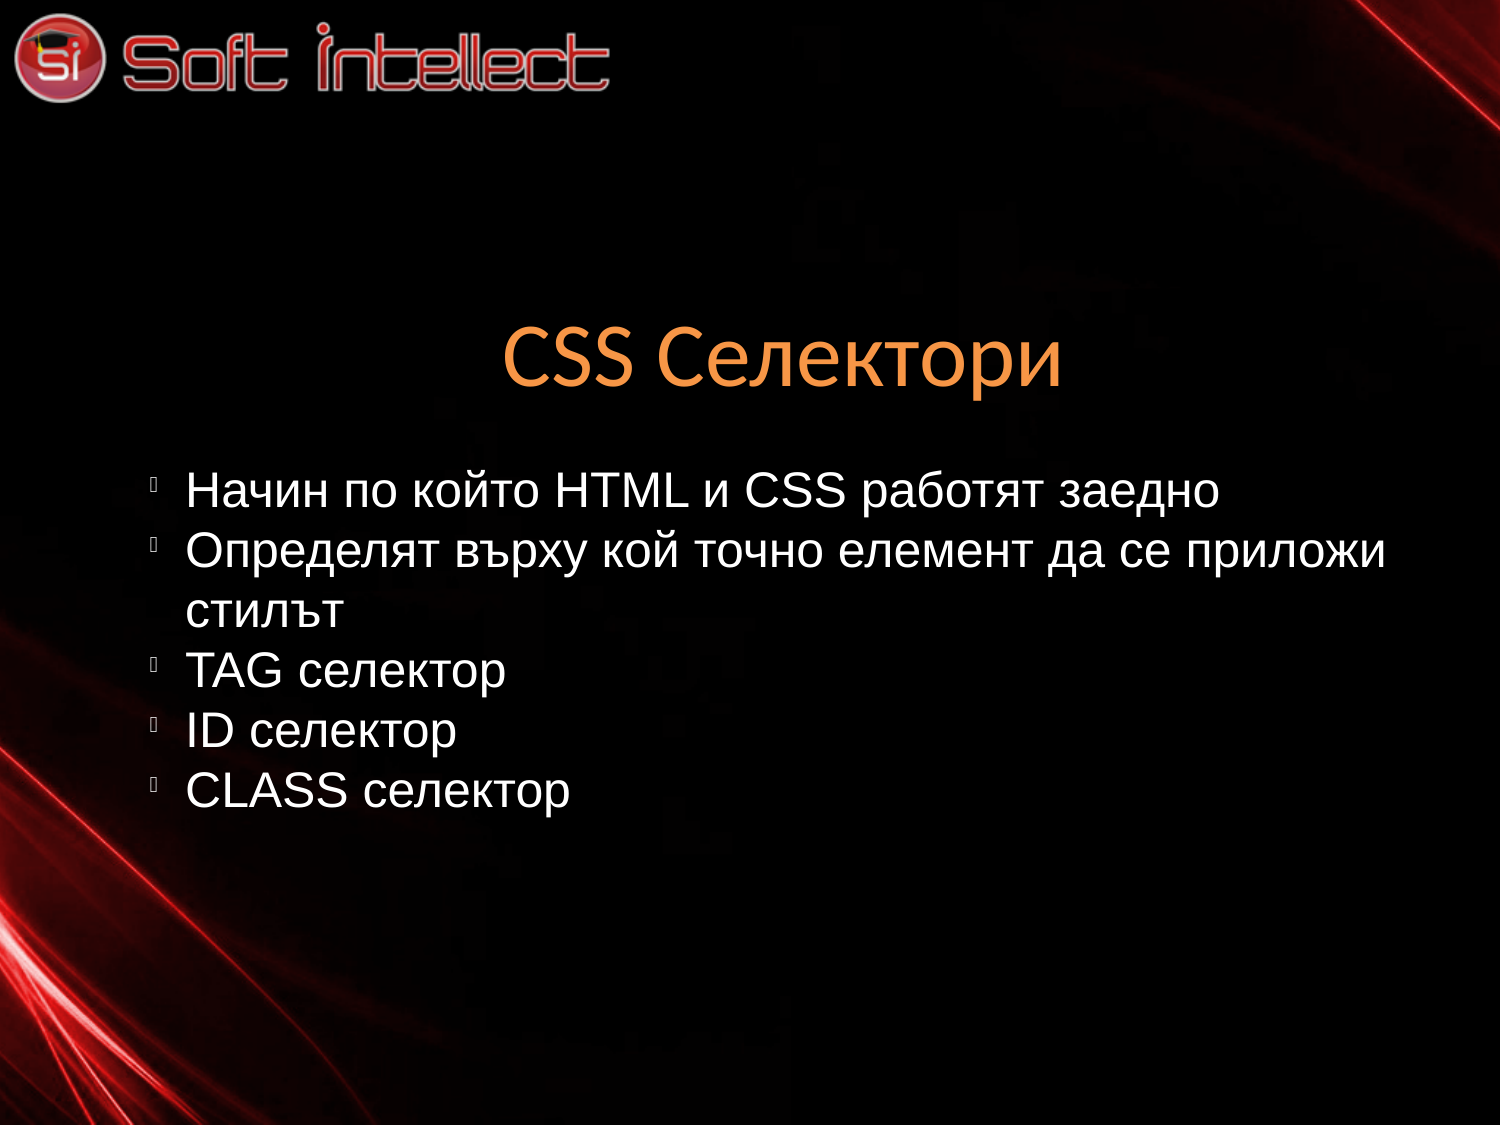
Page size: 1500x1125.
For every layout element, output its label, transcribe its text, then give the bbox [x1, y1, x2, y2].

picture [0, 0, 1500, 1125]
text_box Начин по който HTML и CSS работят заедно Определят върху кой точно елемент да се приложи стилът TAG селектор ID селектор CLASS селектор [135, 450, 1456, 762]
text_box CSS Селектори [147, 229, 1422, 450]
